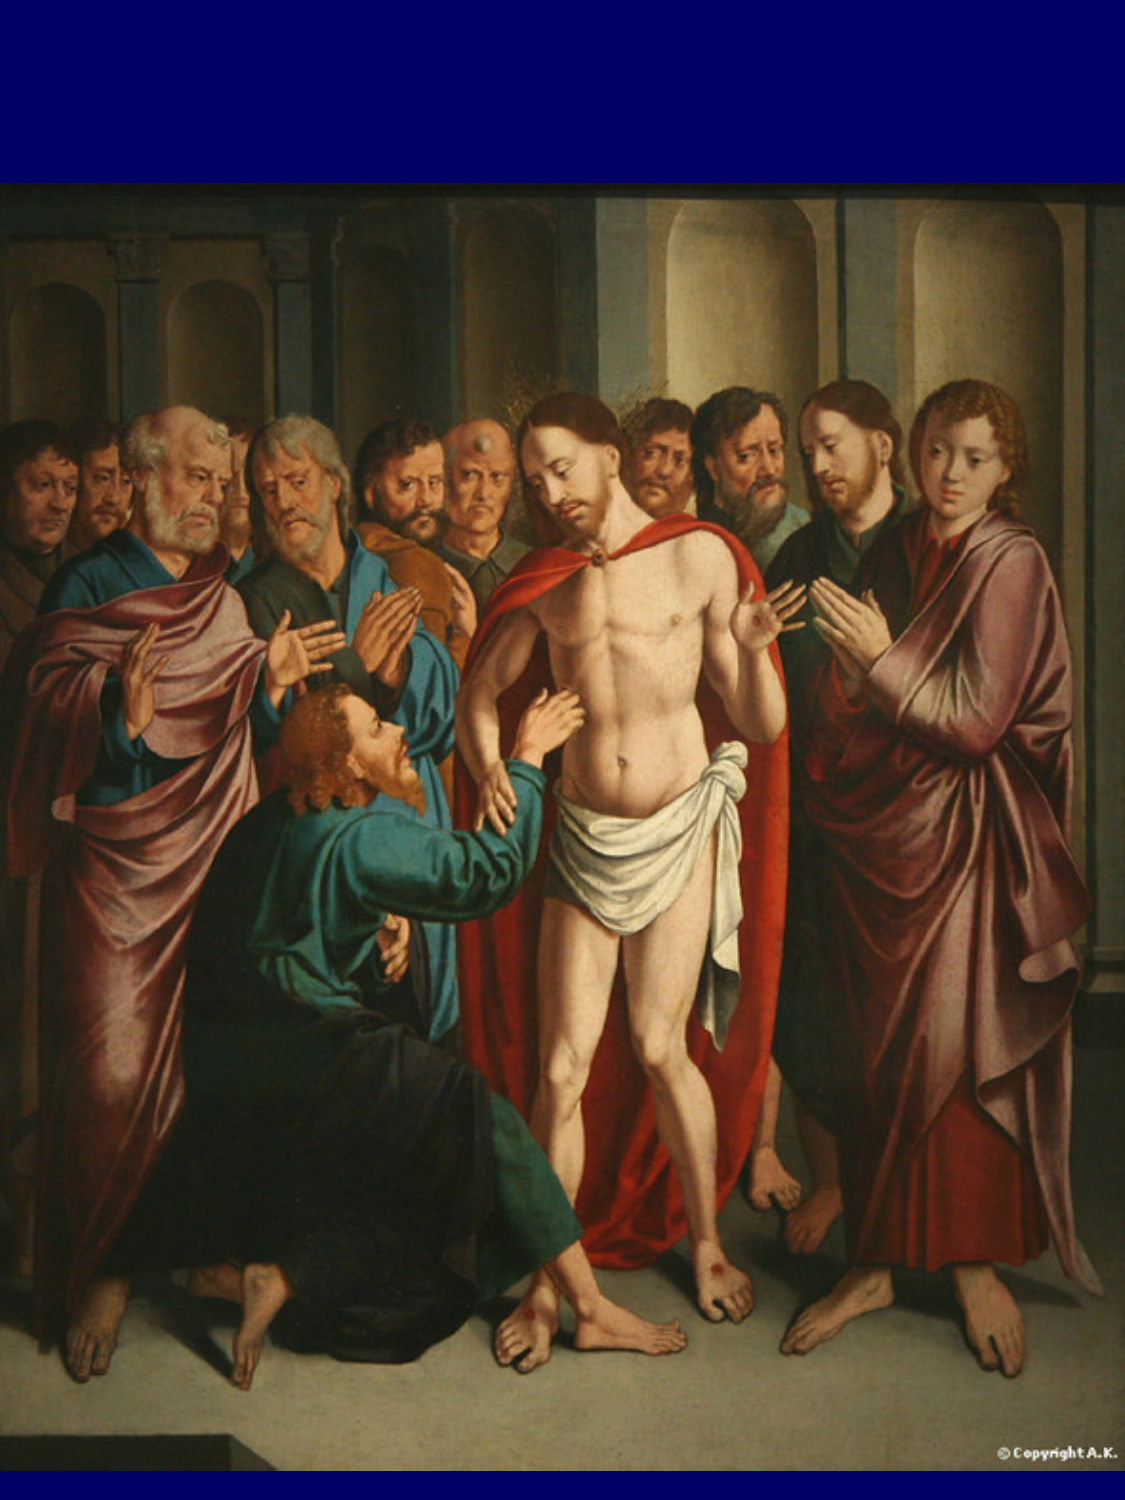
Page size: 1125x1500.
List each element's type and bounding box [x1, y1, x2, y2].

picture [0, 183, 1125, 1471]
